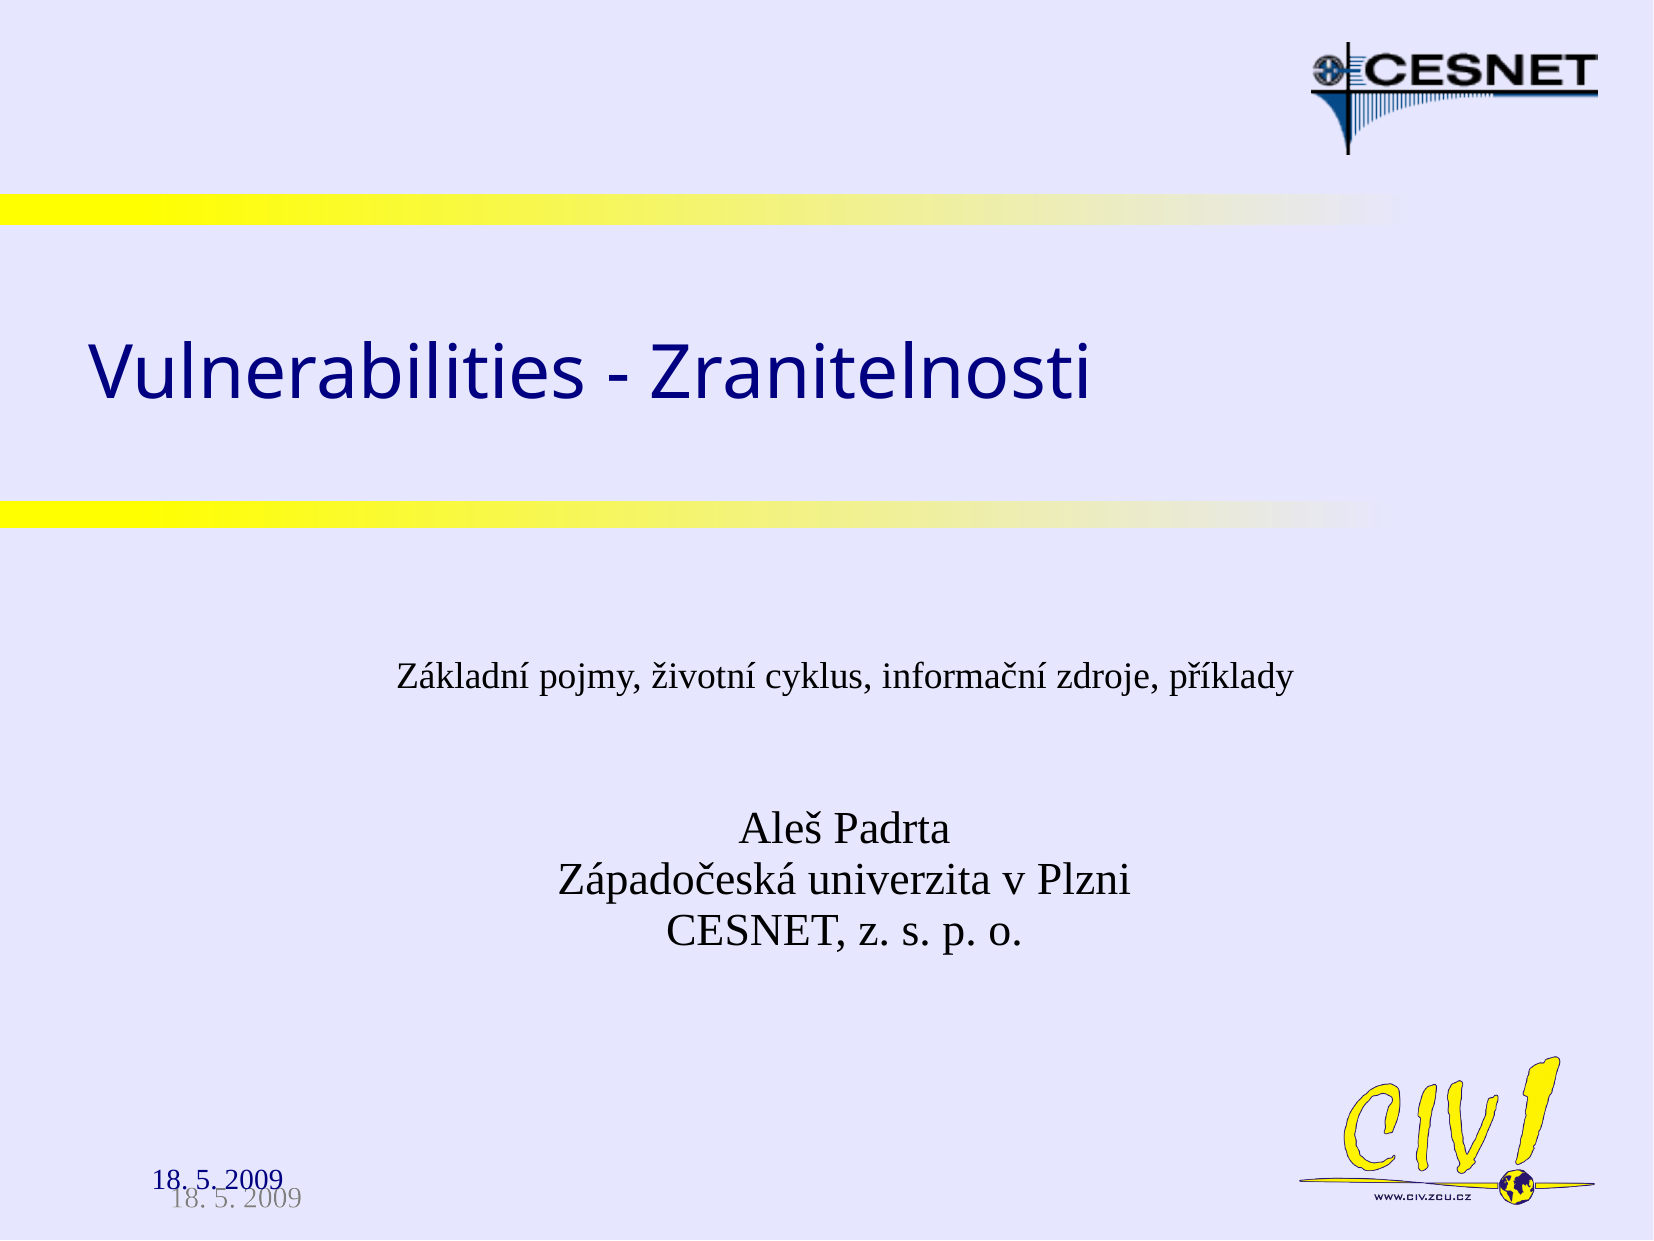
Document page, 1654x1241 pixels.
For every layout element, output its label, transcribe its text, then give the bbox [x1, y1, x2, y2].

subtitle Aleš Padrta Západočeská univerzita v Plzni CESNET, z. s. p. o. [82, 696, 1571, 1062]
text_box Základní pojmy, životní cyklus, informační zdroje, příklady [381, 648, 1312, 706]
picture [1311, 42, 1598, 155]
title Vulnerabilities - Zranitelnosti [88, 211, 1577, 527]
text_box [0, 501, 1396, 528]
picture [1299, 1056, 1595, 1205]
